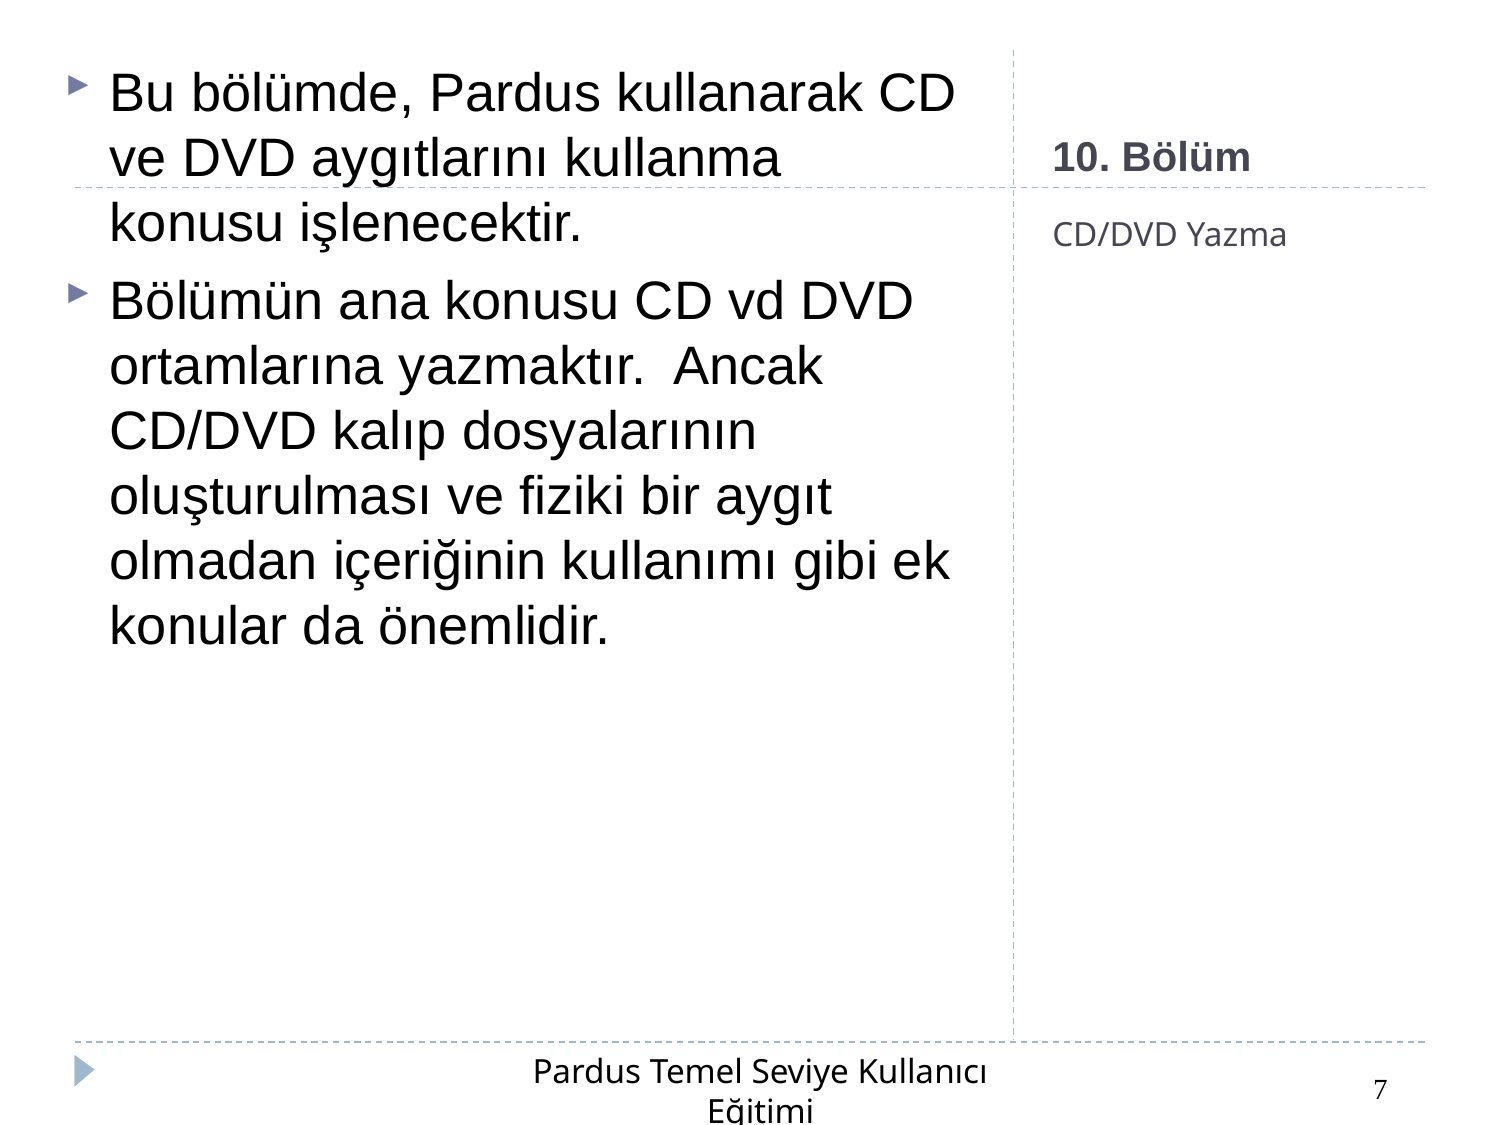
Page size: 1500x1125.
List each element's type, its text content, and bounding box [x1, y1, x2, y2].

title 10. Bölüm [1037, 50, 1450, 188]
list Bu bölümde, Pardus kullanarak CD ve DVD aygıtlarını kullanma konusu işlenecektir. Bölümün ana konusu CD vd DVD ortamlarına yazmaktır. Ancak CD/DVD kalıp dosyalarının oluşturulması ve fiziki bir aygıt olmadan içeriğinin kullanımı gibi ek konular da önemlidir. [50, 50, 988, 988]
list CD/DVD Yazma [1037, 200, 1450, 995]
